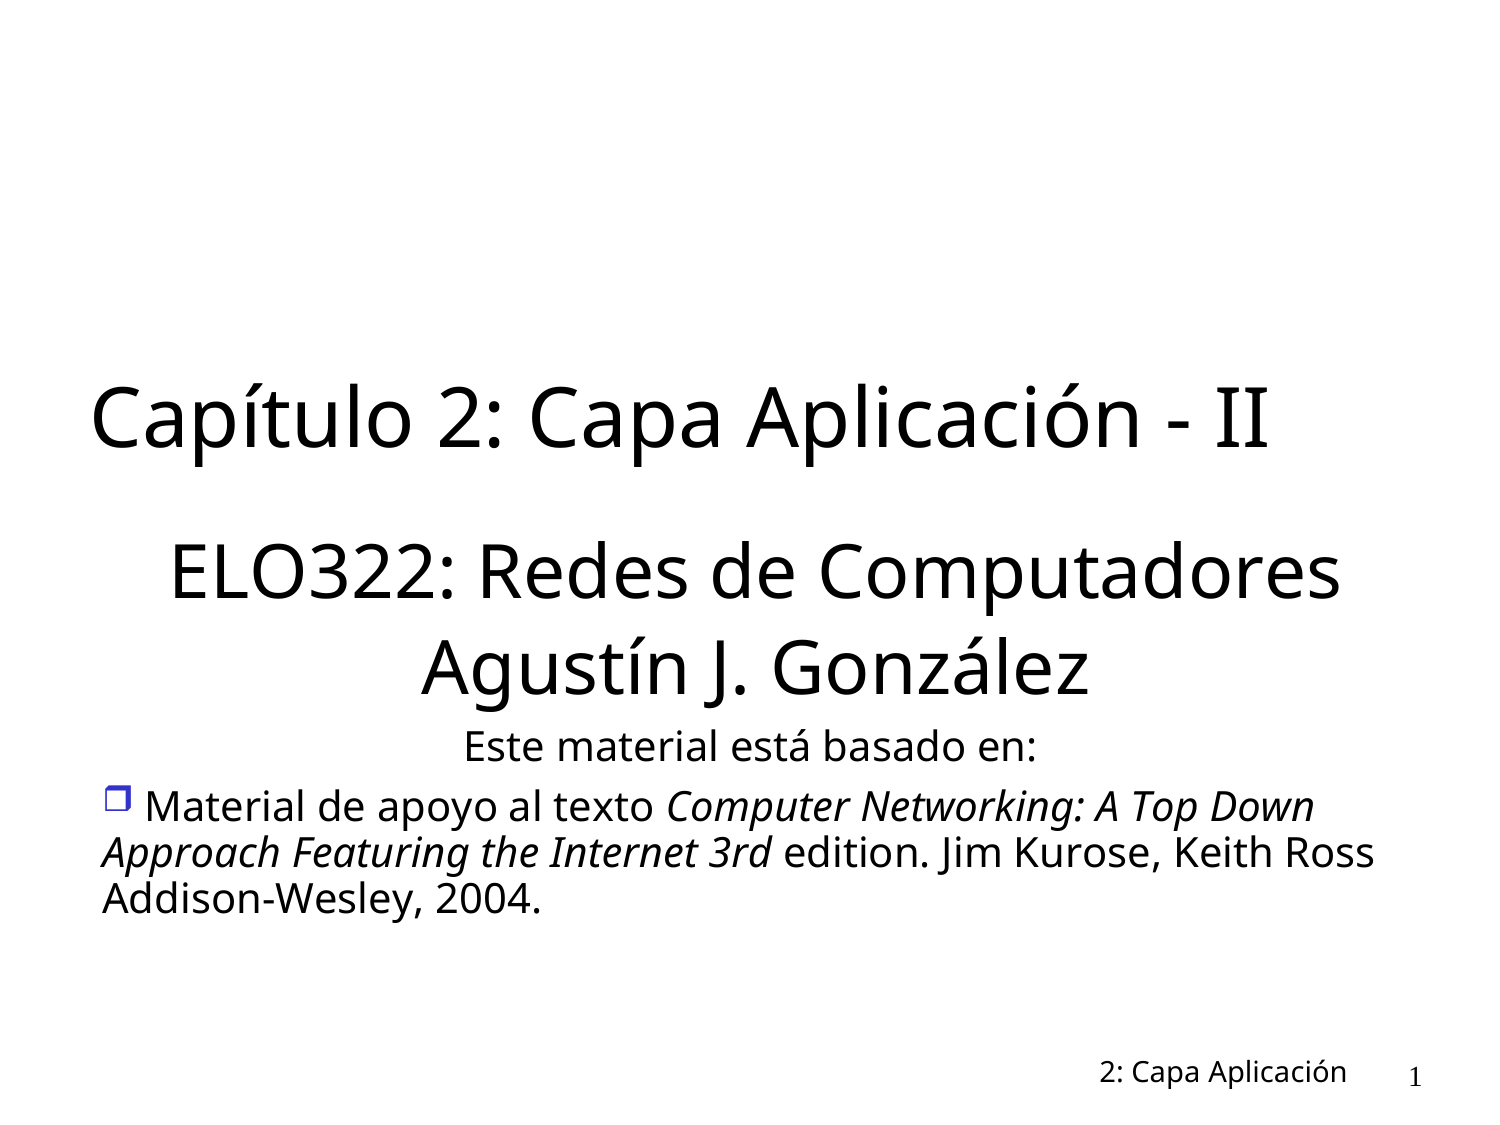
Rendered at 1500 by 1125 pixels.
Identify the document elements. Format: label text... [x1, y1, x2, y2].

title Capítulo 2: Capa Aplicación - II [75, 299, 1413, 531]
subtitle ELO322: Redes de Computadores Agustín J. González Este material está basado en: Material de apoyo al texto Computer Networking: A Top Down Approach Featuring the Internet 3rd edition. Jim Kurose, Keith Ross Addison-Wesley, 2004. [87, 525, 1426, 1040]
